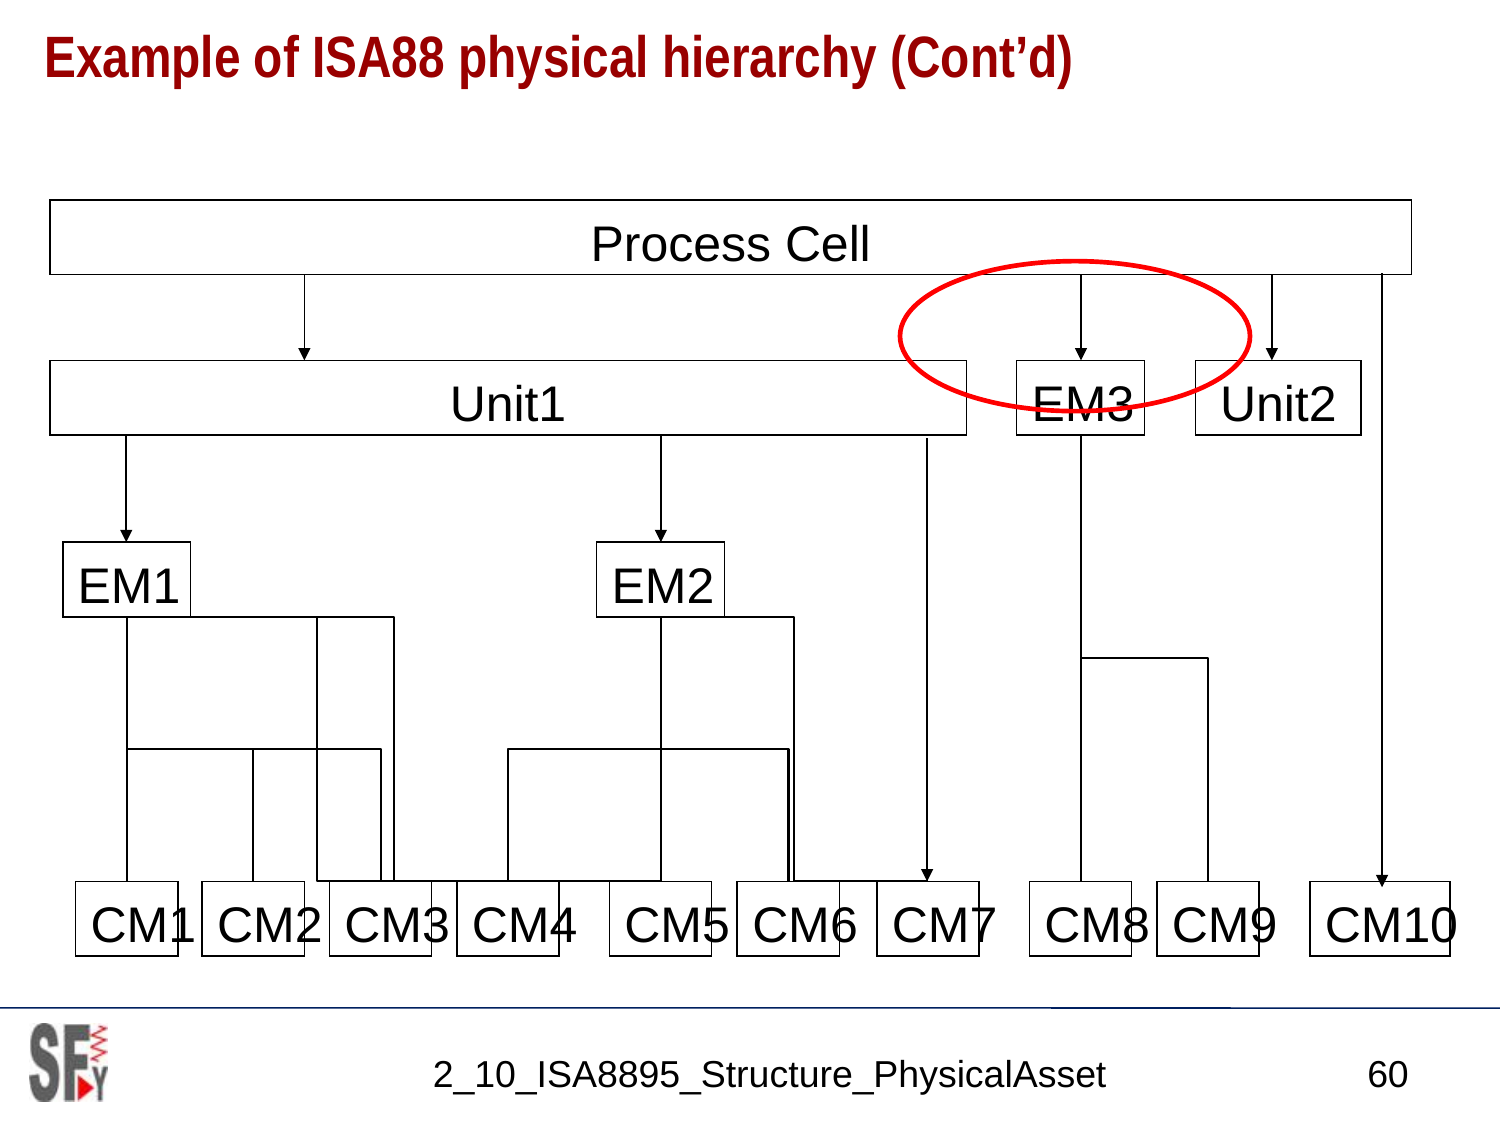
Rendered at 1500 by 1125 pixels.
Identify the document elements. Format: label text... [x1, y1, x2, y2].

text_box CM7 [876, 881, 980, 957]
text_box CM10 [1436, 911, 1450, 939]
text_box EM3 [1092, 394, 1097, 408]
footer 2_10_ISA8895_Structure_PhysicalAsset [417, 1034, 1352, 1103]
text_box EM3 [1113, 411, 1127, 418]
text_box Process Cell [49, 199, 1412, 275]
text_box CM9 [1256, 911, 1260, 926]
picture [29, 1023, 108, 1102]
text_box EM1 [62, 542, 191, 617]
text_box Unit2 [1195, 360, 1361, 436]
text_box CM3 [329, 882, 432, 957]
text_box EM3 [1016, 408, 1145, 436]
text_box Unit2 [1195, 360, 1237, 387]
text_box Process Cell [986, 264, 1164, 275]
text_box CM1 [75, 881, 178, 957]
slide_number <numéro> [1352, 1034, 1490, 1103]
text_box CM9 [1156, 881, 1260, 957]
text_box CM6 [737, 881, 840, 957]
text_box EM2 [596, 542, 725, 617]
text_box EM3 [1016, 360, 1145, 408]
text_box Unit1 [913, 360, 967, 392]
text_box Unit1 [49, 360, 967, 436]
text_box CM2 [202, 881, 305, 957]
text_box CM5 [609, 881, 712, 957]
text_box EM3 [1072, 392, 1078, 408]
text_box CM4 [456, 882, 560, 957]
title Example of ISA88 physical hierarchy (Cont’d) [29, 12, 1471, 138]
text_box CM10 [1309, 881, 1450, 957]
text_box CM8 [1029, 881, 1132, 957]
